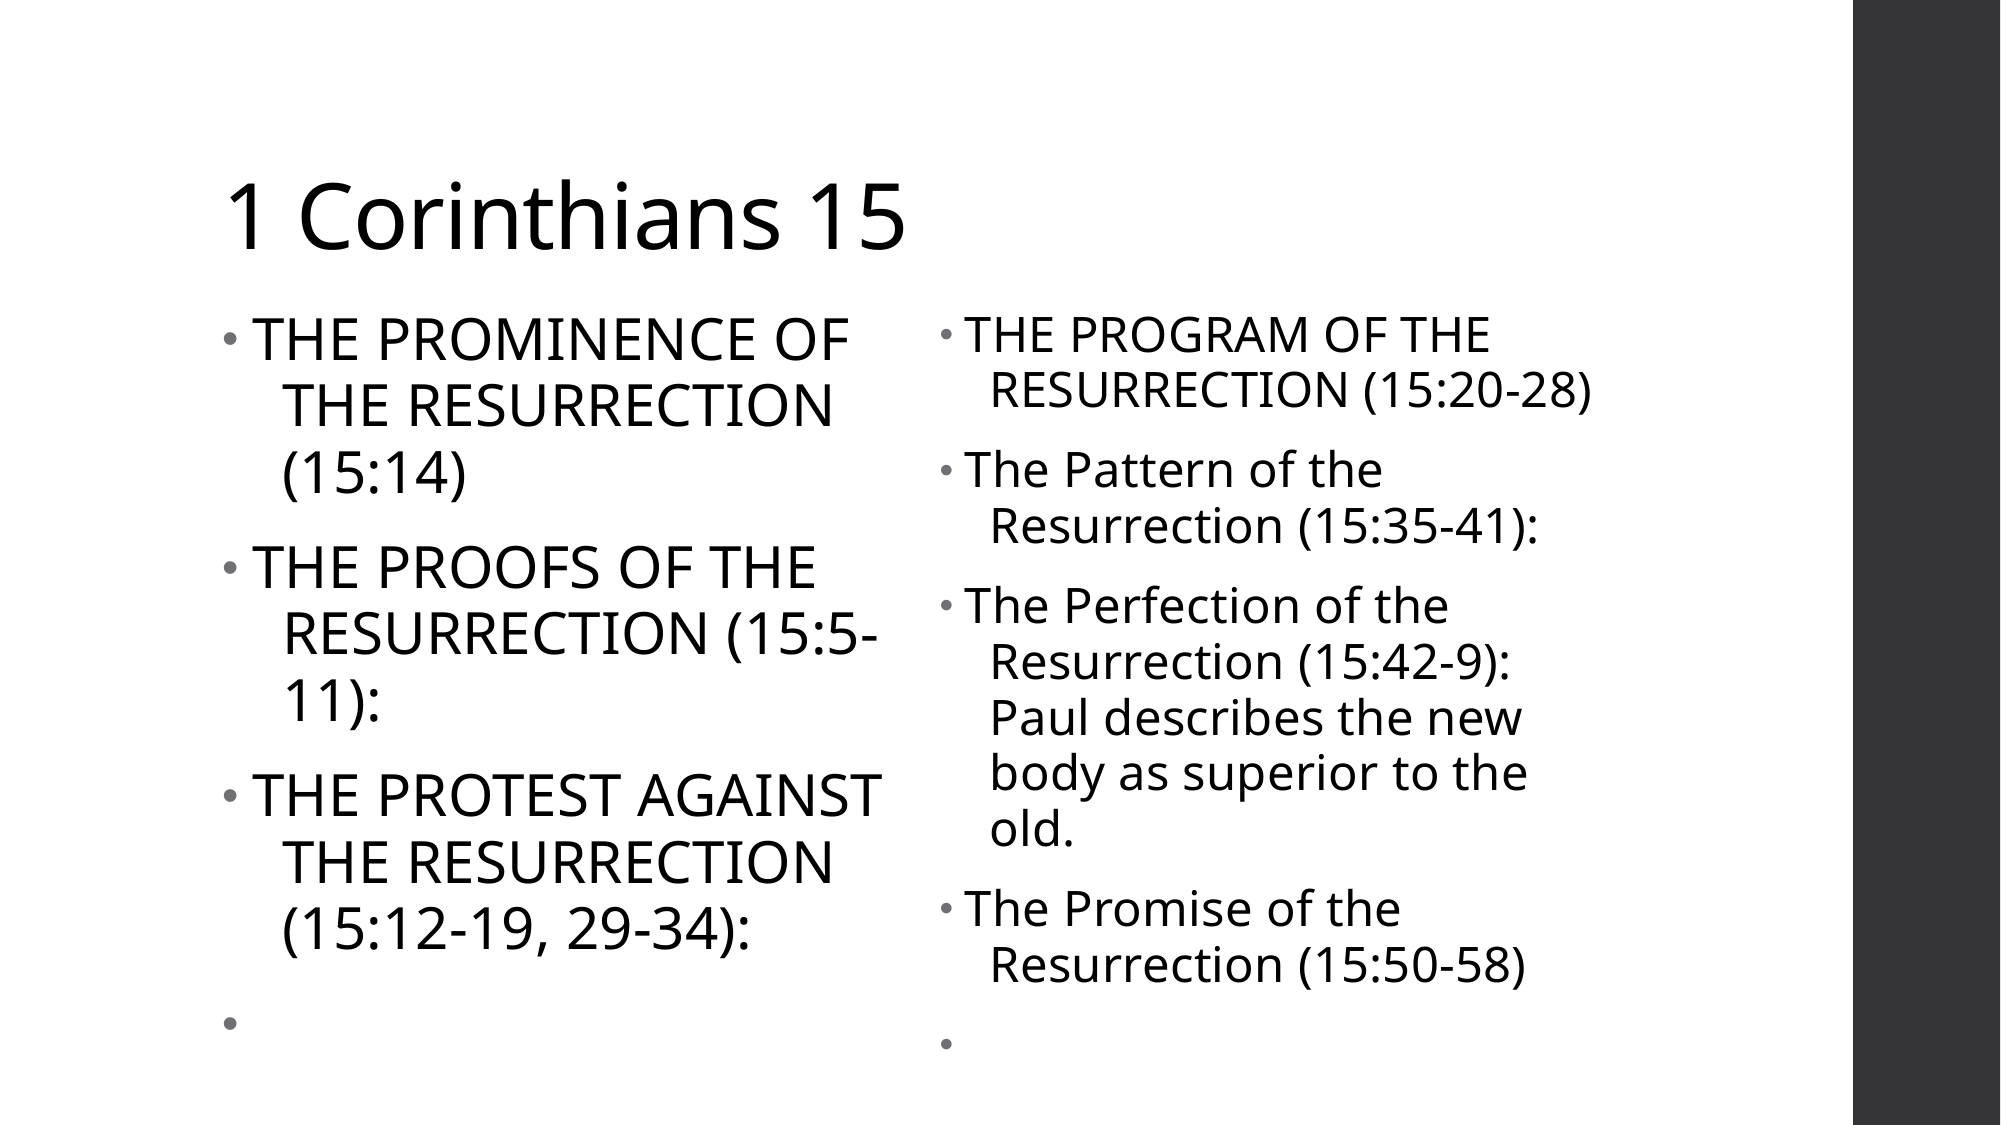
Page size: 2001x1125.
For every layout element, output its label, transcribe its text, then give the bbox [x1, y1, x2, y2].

list THE PROGRAM OF THE RESURRECTION (15:20-28) The Pattern of the Resurrection (15:35-41): The Perfection of the Resurrection (15:42-9): Paul describes the new body as superior to the old. The Promise of the Resurrection (15:50-58) [924, 299, 1617, 1014]
list THE PROMINENCE OF THE RESURRECTION (15:14) THE PROOFS OF THE RESURRECTION (15:5-11): THE PROTEST AGAINST THE RESURRECTION (15:12-19, 29-34): [207, 299, 900, 1014]
title 1 Corinthians 15 [206, 60, 1797, 278]
